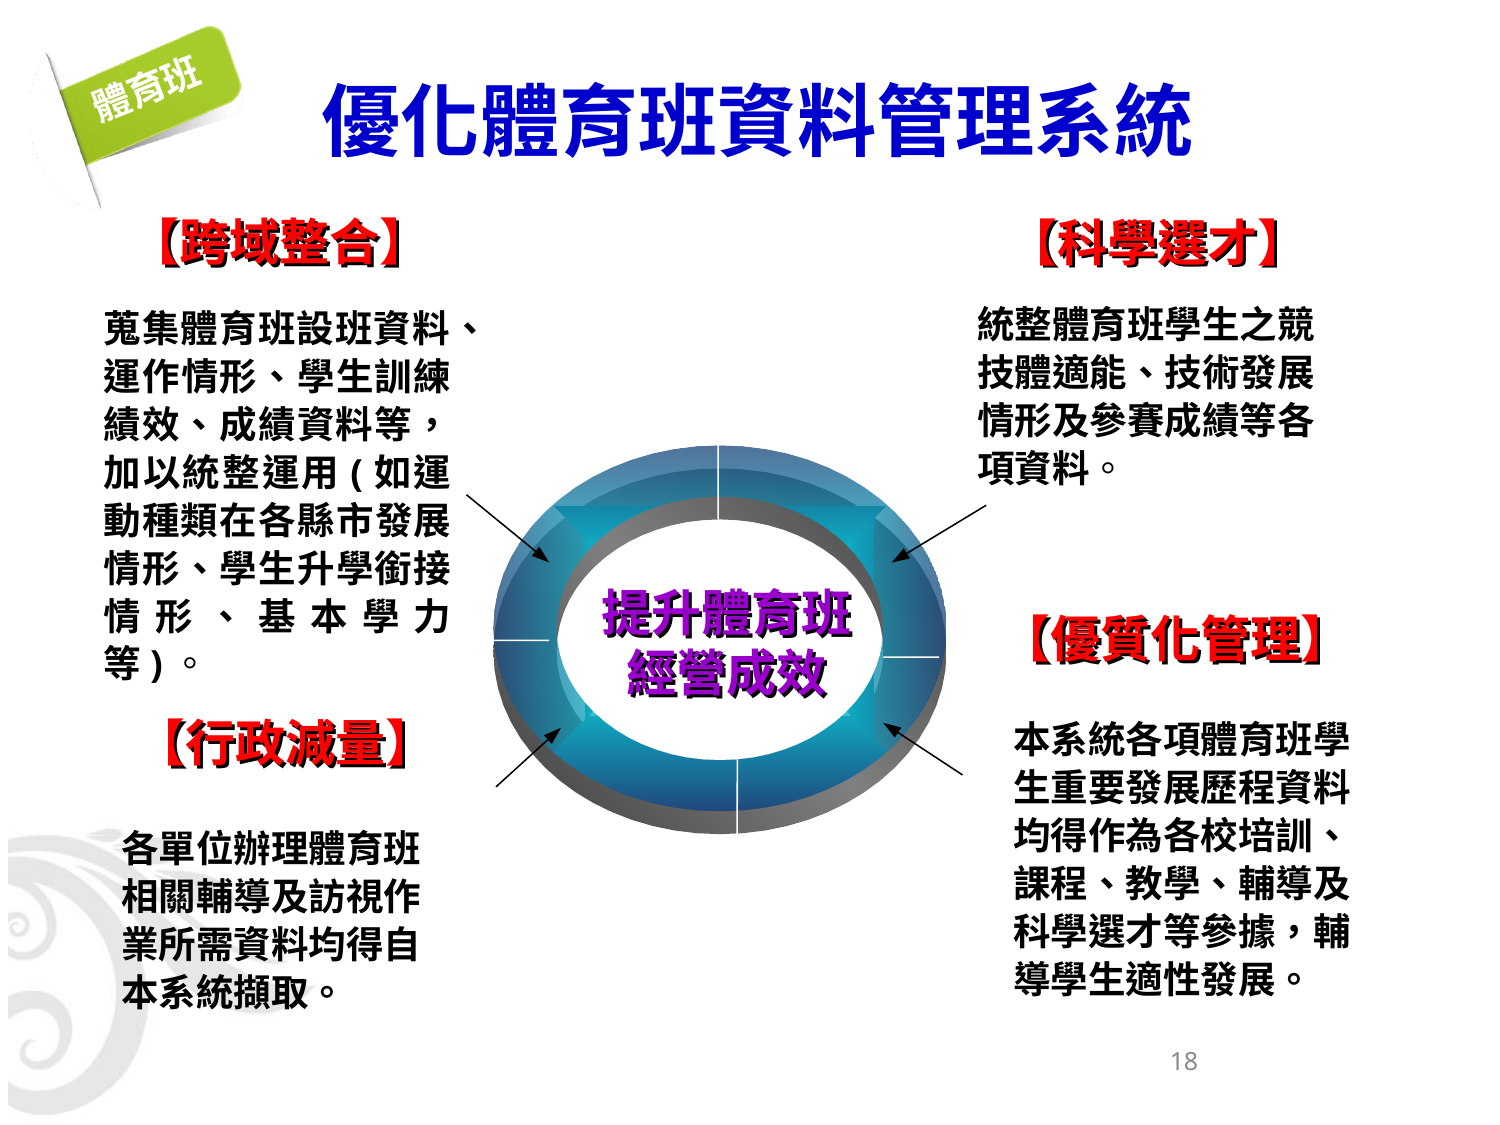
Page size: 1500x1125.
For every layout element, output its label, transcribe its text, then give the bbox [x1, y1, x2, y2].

text_box 體育班 [68, 33, 224, 143]
text_box 18 [1154, 1025, 1468, 1101]
text_box 統整體育班學生之競技體適能、技術發展情形及參賽成績等各項資料。 [962, 290, 1341, 500]
picture [8, 822, 325, 1125]
text_box [493, 445, 736, 835]
text_box 【跨域整合】 [64, 224, 494, 280]
text_box 蒐集體育班設班資料、運作情形、學生訓練績效、成績資料等，加以統整運用(如運動種類在各縣市發展情形、學生升學銜接情形、基本學力等)。 [88, 294, 467, 649]
text_box [6, 4, 279, 236]
text_box 提升體育班 經營成效 [561, 574, 892, 711]
text_box 優化體育班資料管理系統 [279, 52, 1471, 185]
text_box 本系統各項體育班學生重要發展歷程資料均得作為各校培訓、課程、教學、輔導及科學選才等參據，輔導學生適性發展。 [998, 705, 1373, 1012]
picture [29, 26, 243, 209]
text_box 各單位辦理體育班相關輔導及訪視作業所需資料均得自本系統擷取。 [106, 814, 467, 1024]
text_box 【優質化管理】 [974, 621, 1377, 674]
text_box [719, 445, 947, 834]
text_box 【行政減量】 [120, 704, 455, 781]
text_box 【科學選才】 [950, 203, 1365, 280]
